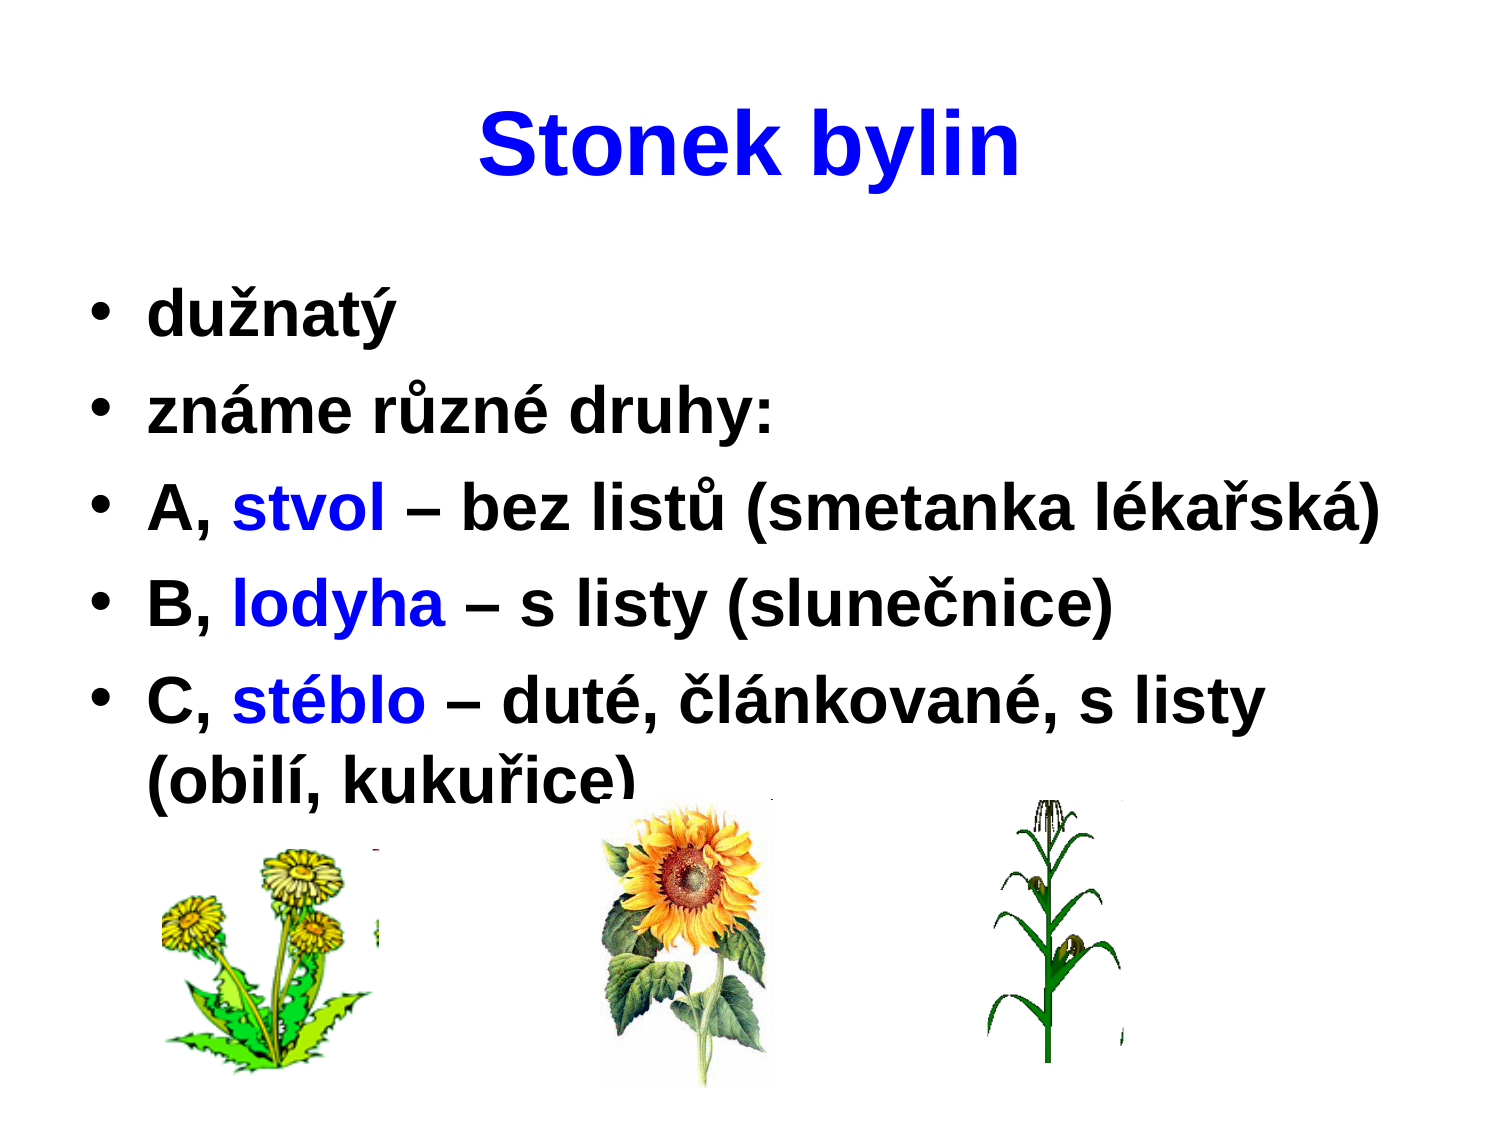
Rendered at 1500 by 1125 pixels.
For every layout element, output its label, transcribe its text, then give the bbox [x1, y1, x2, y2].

picture [162, 849, 379, 1075]
picture [987, 800, 1124, 1063]
title Stonek bylin [75, 45, 1426, 233]
list dužnatý známe různé druhy: A, stvol – bez listů (smetanka lékařská) B, lodyha – s listy (slunečnice) C, stéblo – duté, článkované, s listy (obilí, kukuřice) [75, 262, 1426, 1006]
picture [600, 799, 773, 1088]
